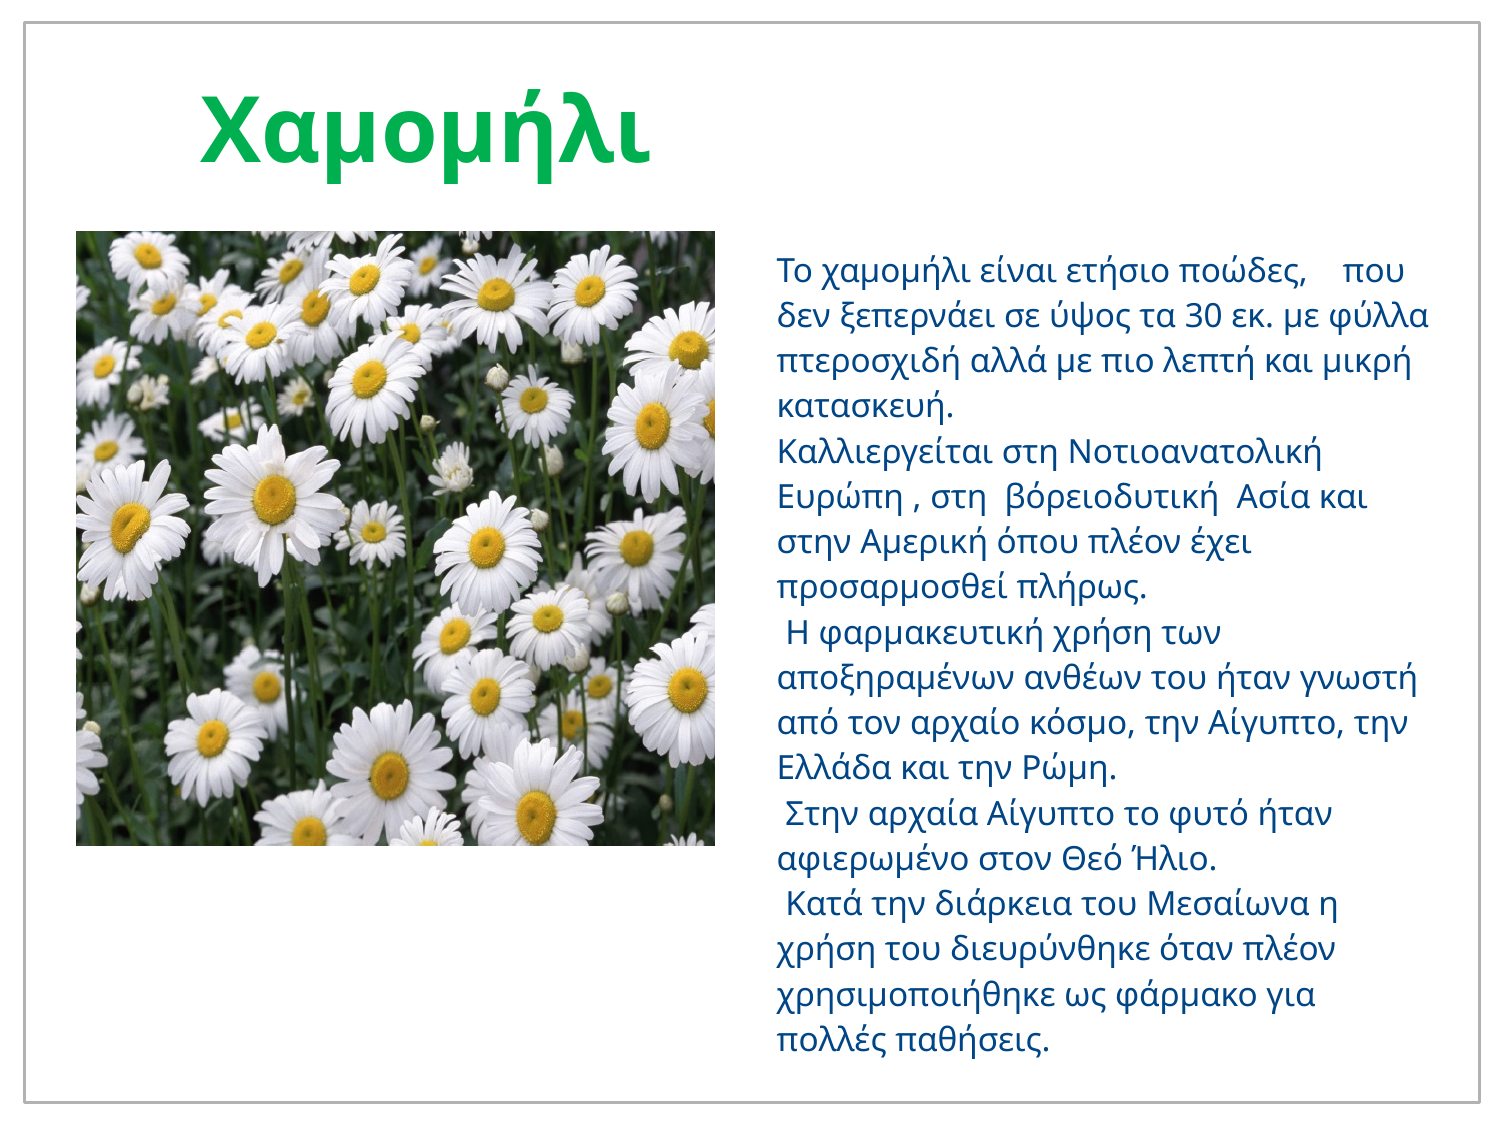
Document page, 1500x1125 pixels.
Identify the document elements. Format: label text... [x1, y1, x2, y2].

title Xαμομήλι [185, 55, 1500, 190]
text_box Το χαμομήλι είναι ετήσιο ποώδες, που δεν ξεπερνάει σε ύψος τα 30 εκ. με φύλλα πτεροσχιδή αλλά με πιο λεπτή και μικρή κατασκευή. Καλλιεργείται στη Νοτιοανατολική Ευρώπη , στη βόρειοδυτική Ασία και στην Αμερική όπου πλέον έχει προσαρμοσθεί πλήρως. Η φαρμακευτική χρήση των αποξηραμένων ανθέων του ήταν γνωστή από τον αρχαίο κόσμο, την Αίγυπτο, την Ελλάδα και την Ρώμη. Στην αρχαία Αίγυπτο το φυτό ήταν αφιερωμένο στον Θεό Ήλιο. Κατά την διάρκεια του Μεσαίωνα η χρήση του διευρύνθηκε όταν πλέον χρησιμοποιήθηκε ως φάρμακο για πολλές παθήσεις. [761, 231, 1447, 1069]
picture [76, 231, 715, 846]
